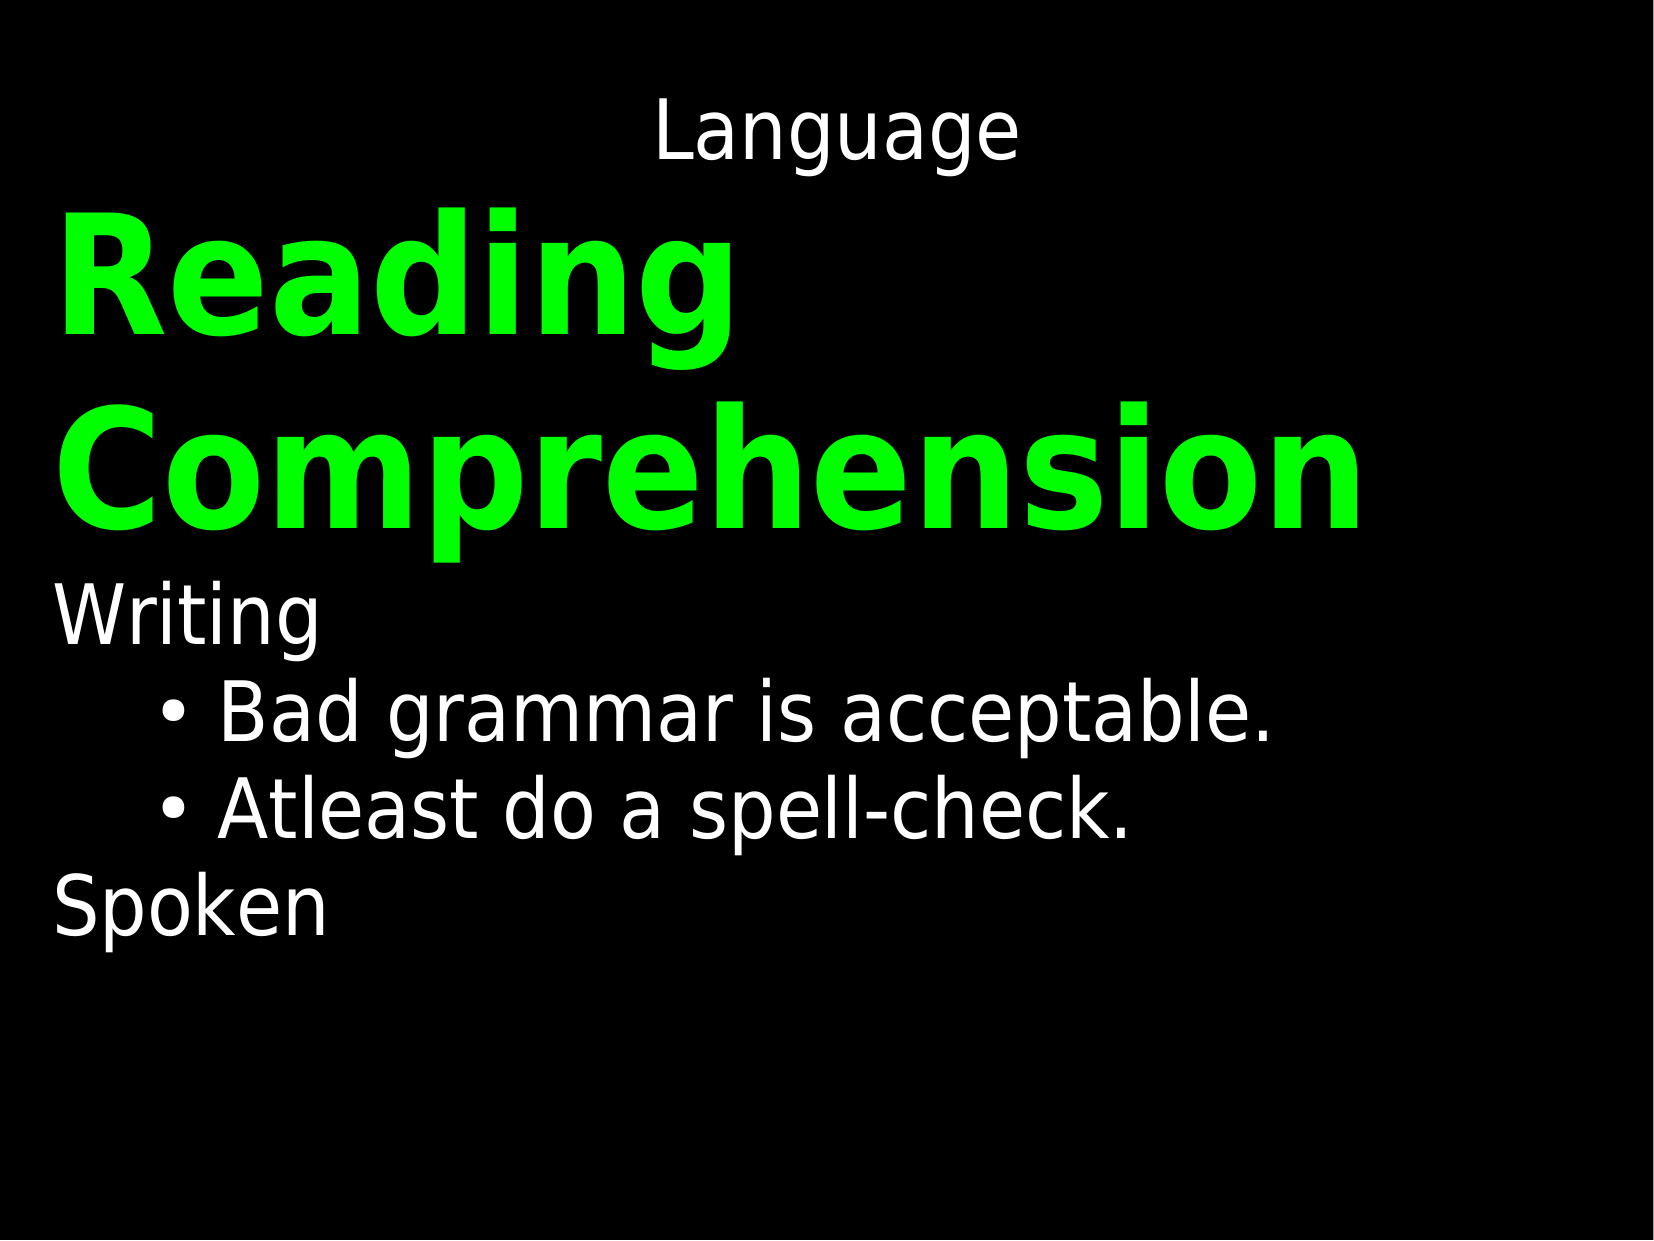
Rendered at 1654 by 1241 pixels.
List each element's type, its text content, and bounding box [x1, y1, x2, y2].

text_box Language Reading Comprehension Writing Bad grammar is acceptable. Atleast do a spell-check. Spoken [37, 75, 1576, 1051]
